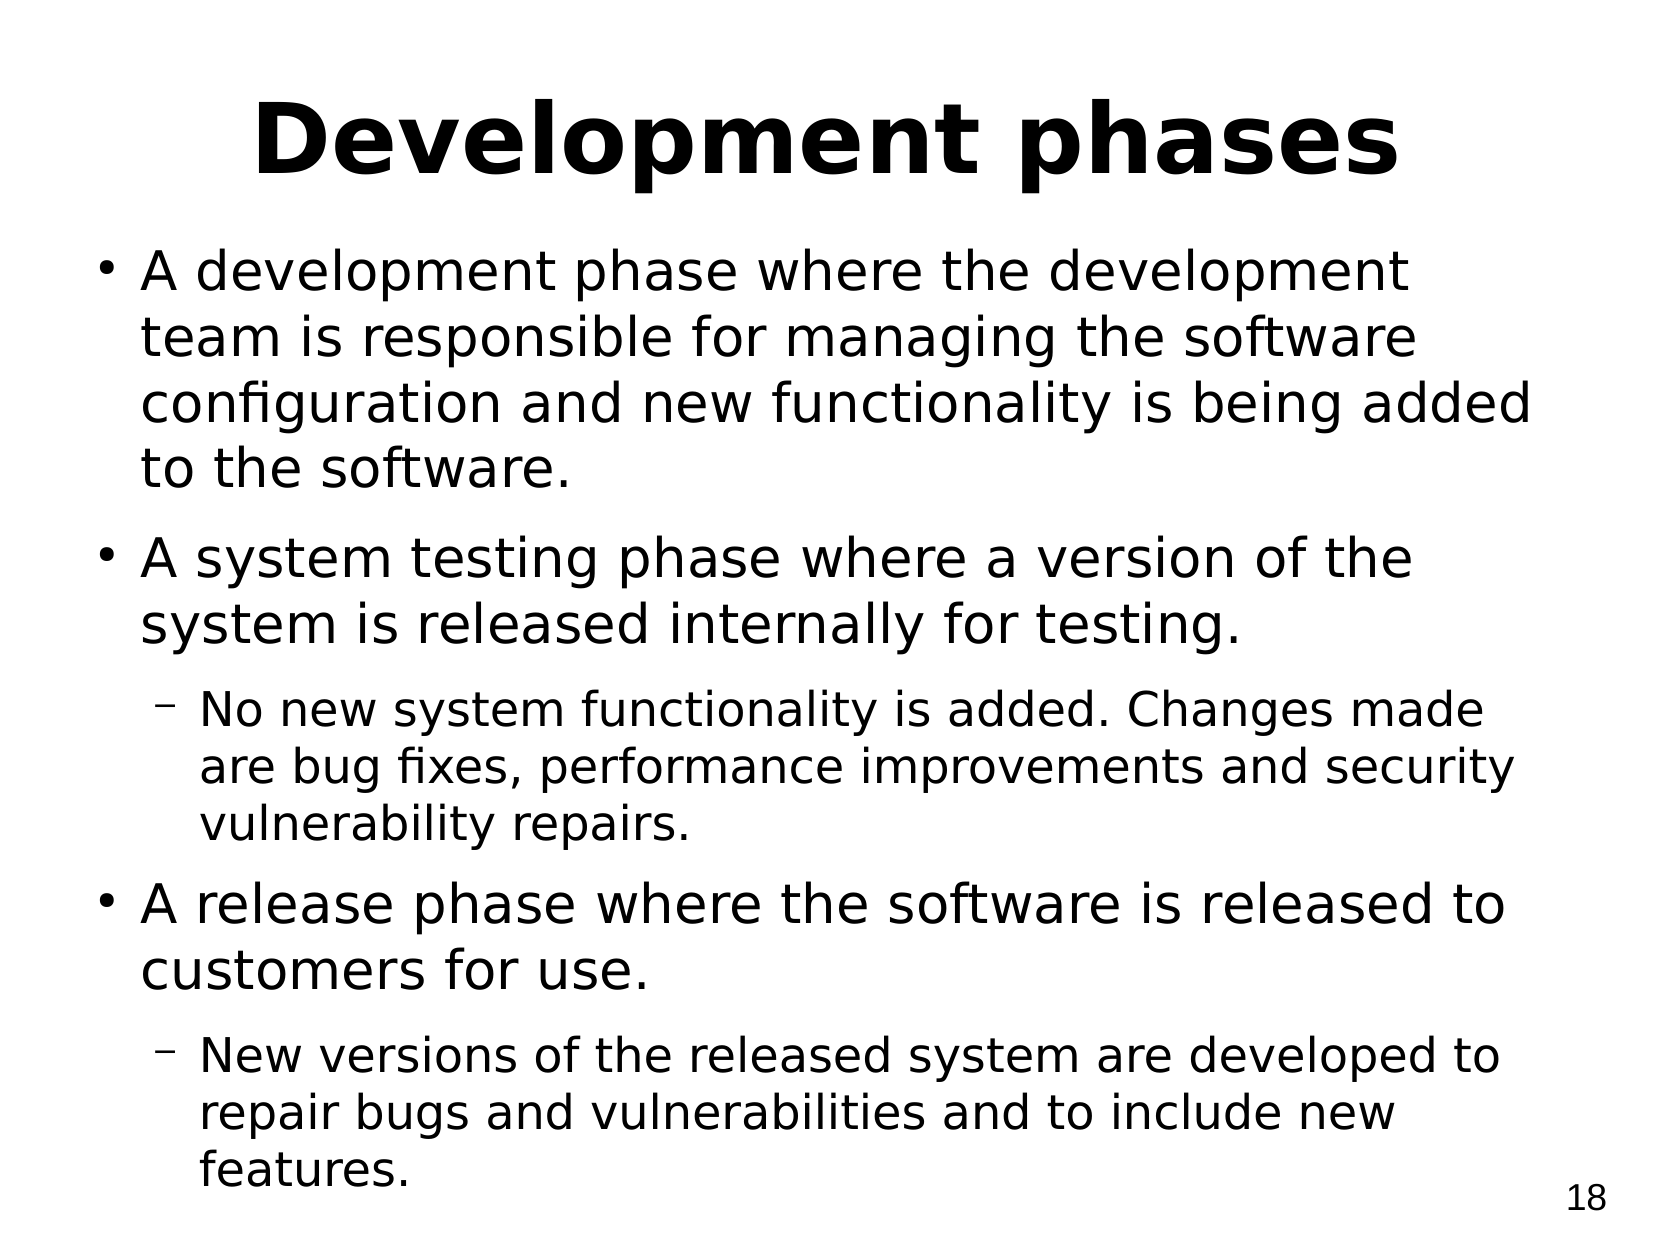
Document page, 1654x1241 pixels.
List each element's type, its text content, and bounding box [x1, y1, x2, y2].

list A development phase where the development team is responsible for managing the software configuration and new functionality is being added to the software. A system testing phase where a version of the system is released internally for testing. No new system functionality is added. Changes made are bug fixes, performance improvements and security vulnerability repairs. A release phase where the software is released to customers for use. New versions of the released system are developed to repair bugs and vulnerabilities and to include new features. [82, 236, 1571, 1205]
title Development phases [82, 61, 1571, 207]
